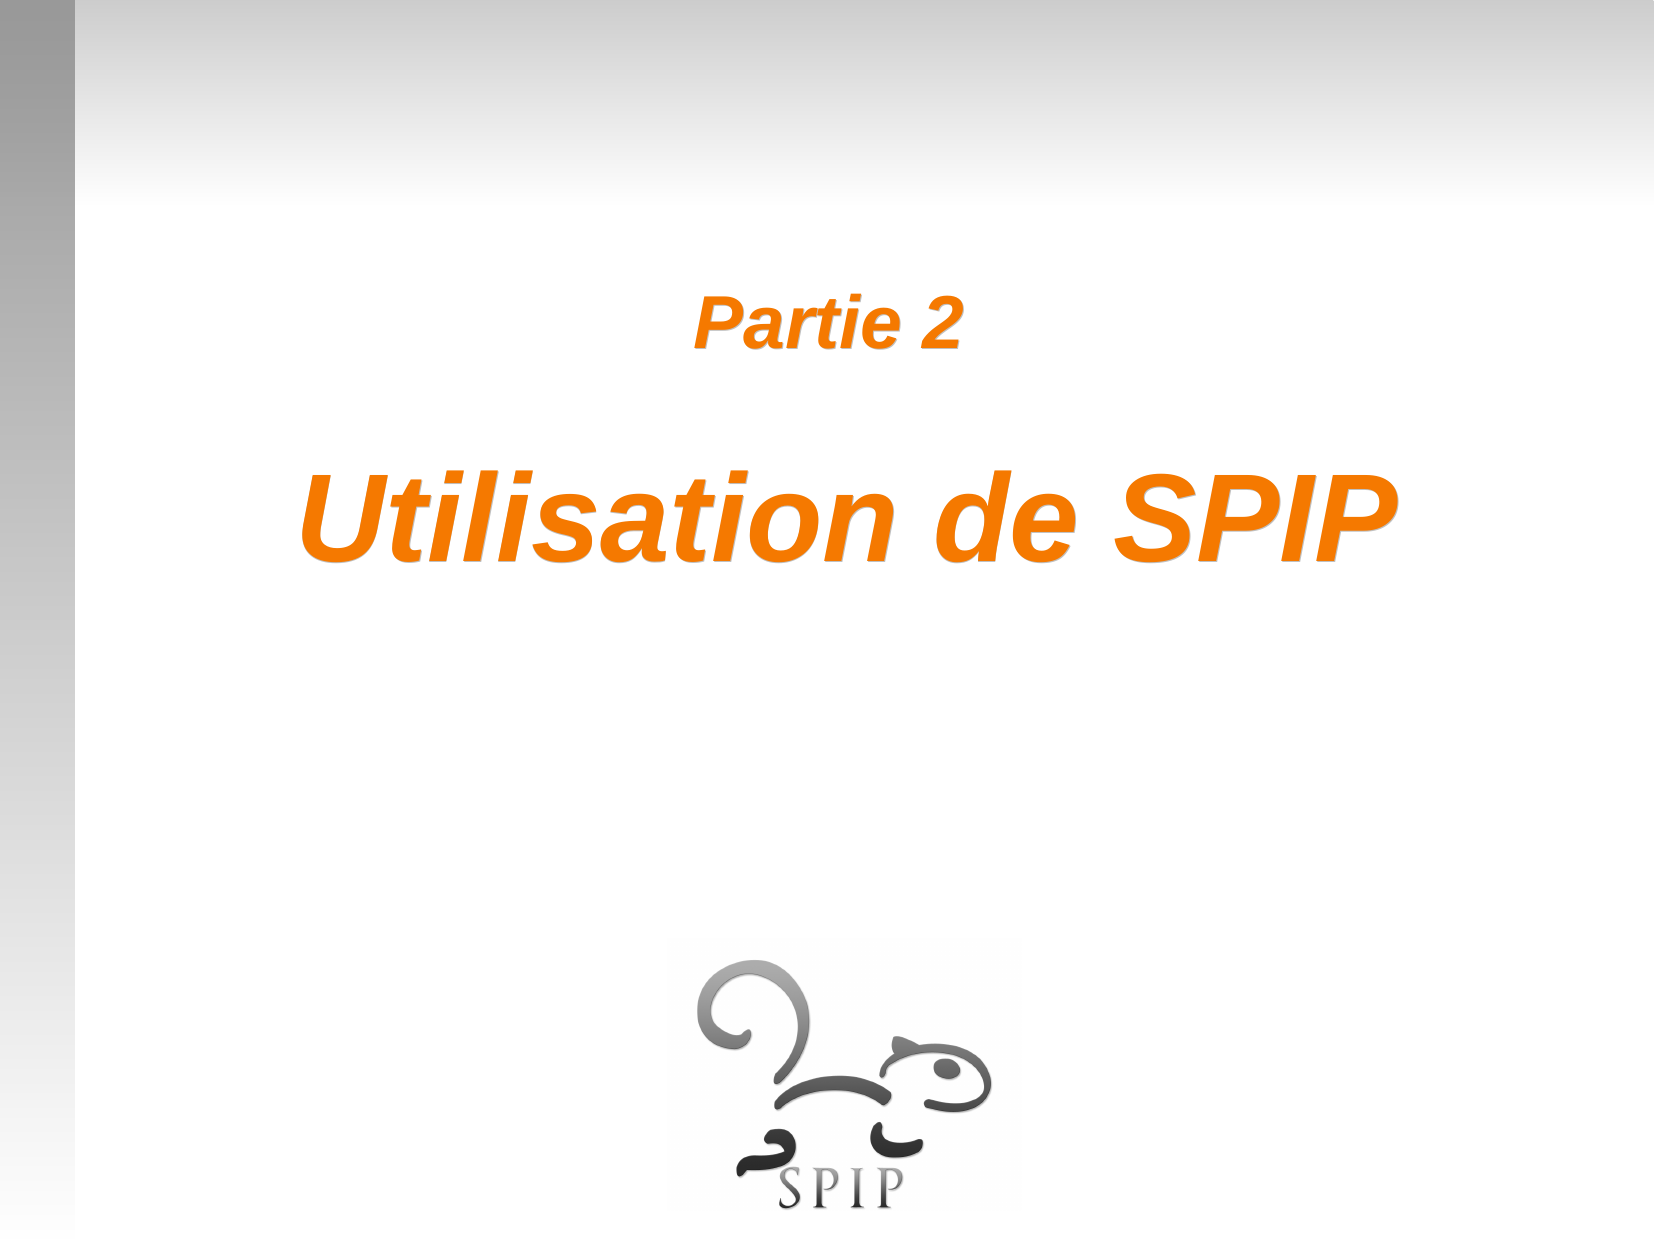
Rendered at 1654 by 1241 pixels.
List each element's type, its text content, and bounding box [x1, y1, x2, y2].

picture [667, 938, 1022, 1211]
title Partie 2 Utilisation de SPIP [123, 225, 1536, 727]
